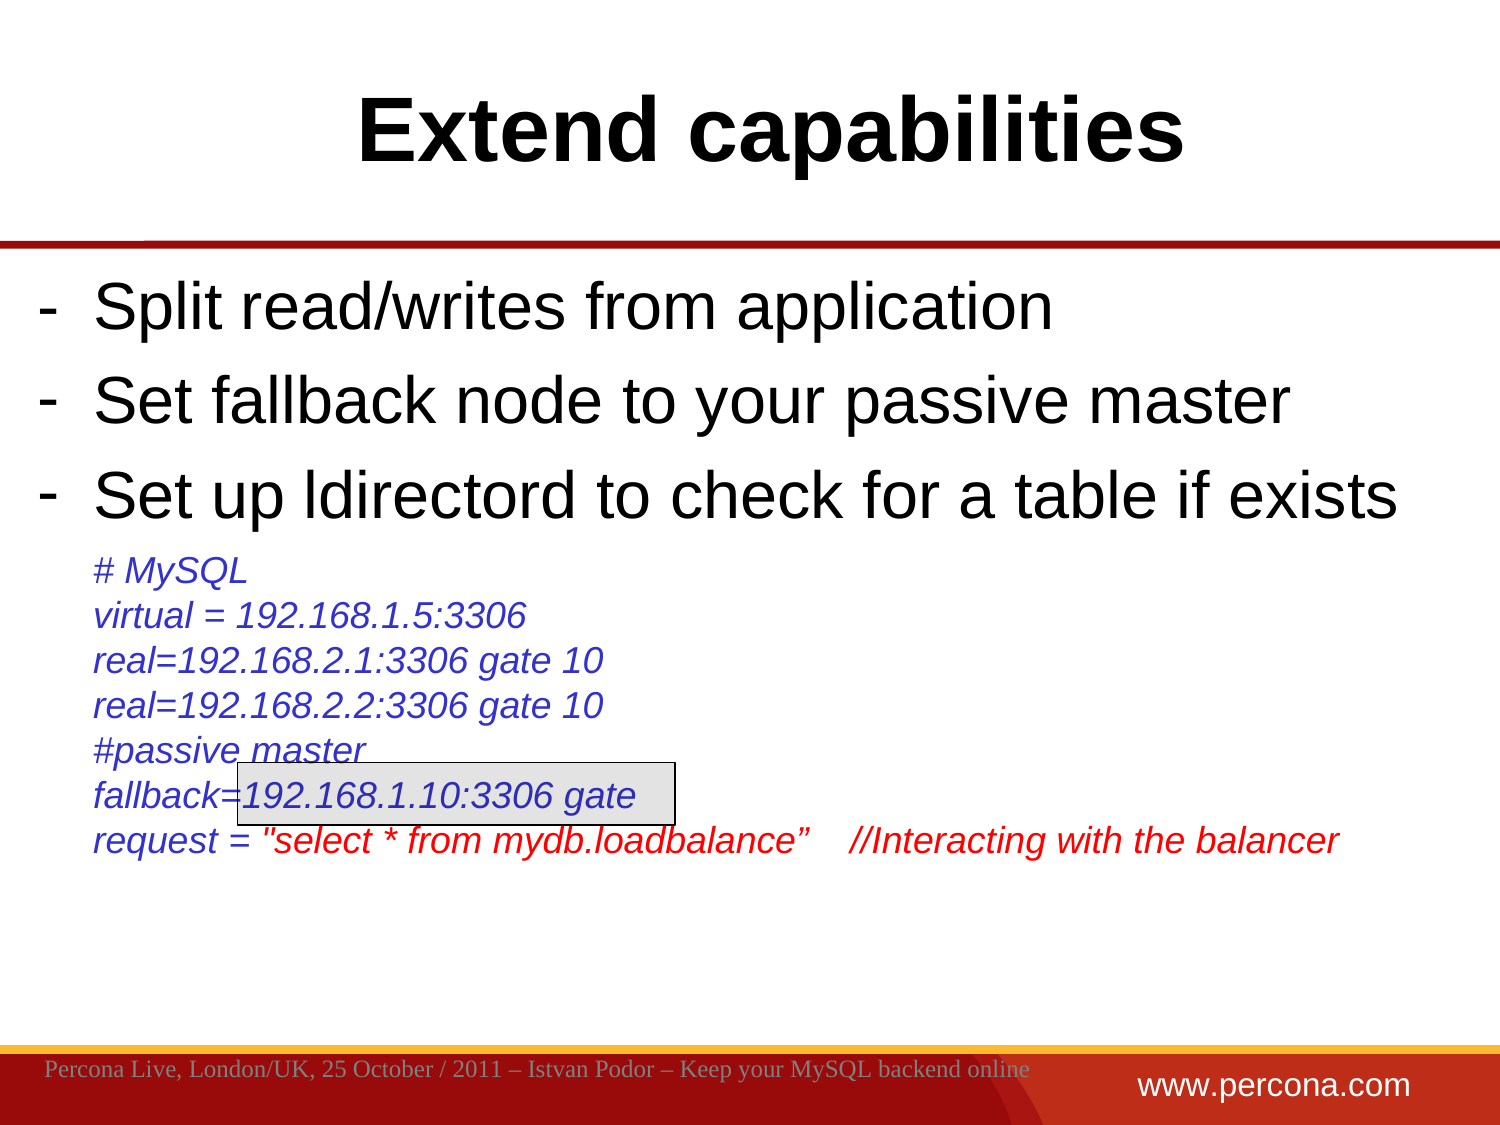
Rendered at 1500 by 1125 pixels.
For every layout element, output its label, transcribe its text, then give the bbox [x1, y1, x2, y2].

text_box Percona Live, London/UK, 25 October / 2011 – Istvan Podor – Keep your MySQL backend online [29, 1046, 1128, 1103]
title Extend capabilities [41, 6, 1471, 243]
text_box [237, 762, 675, 826]
list - Split read/writes from application Set fallback node to your passive master Set up ldirectord to check for a table if exists # MySQL virtual = 192.168.1.5:3306 real=192.168.2.1:3306 gate 10 real=192.168.2.2:3306 gate 10 #passive master fallback=192.168.1.10:3306 gate request = "select * from mydb.loadbalance” //Interacting with the balancer [37, 262, 1467, 1005]
